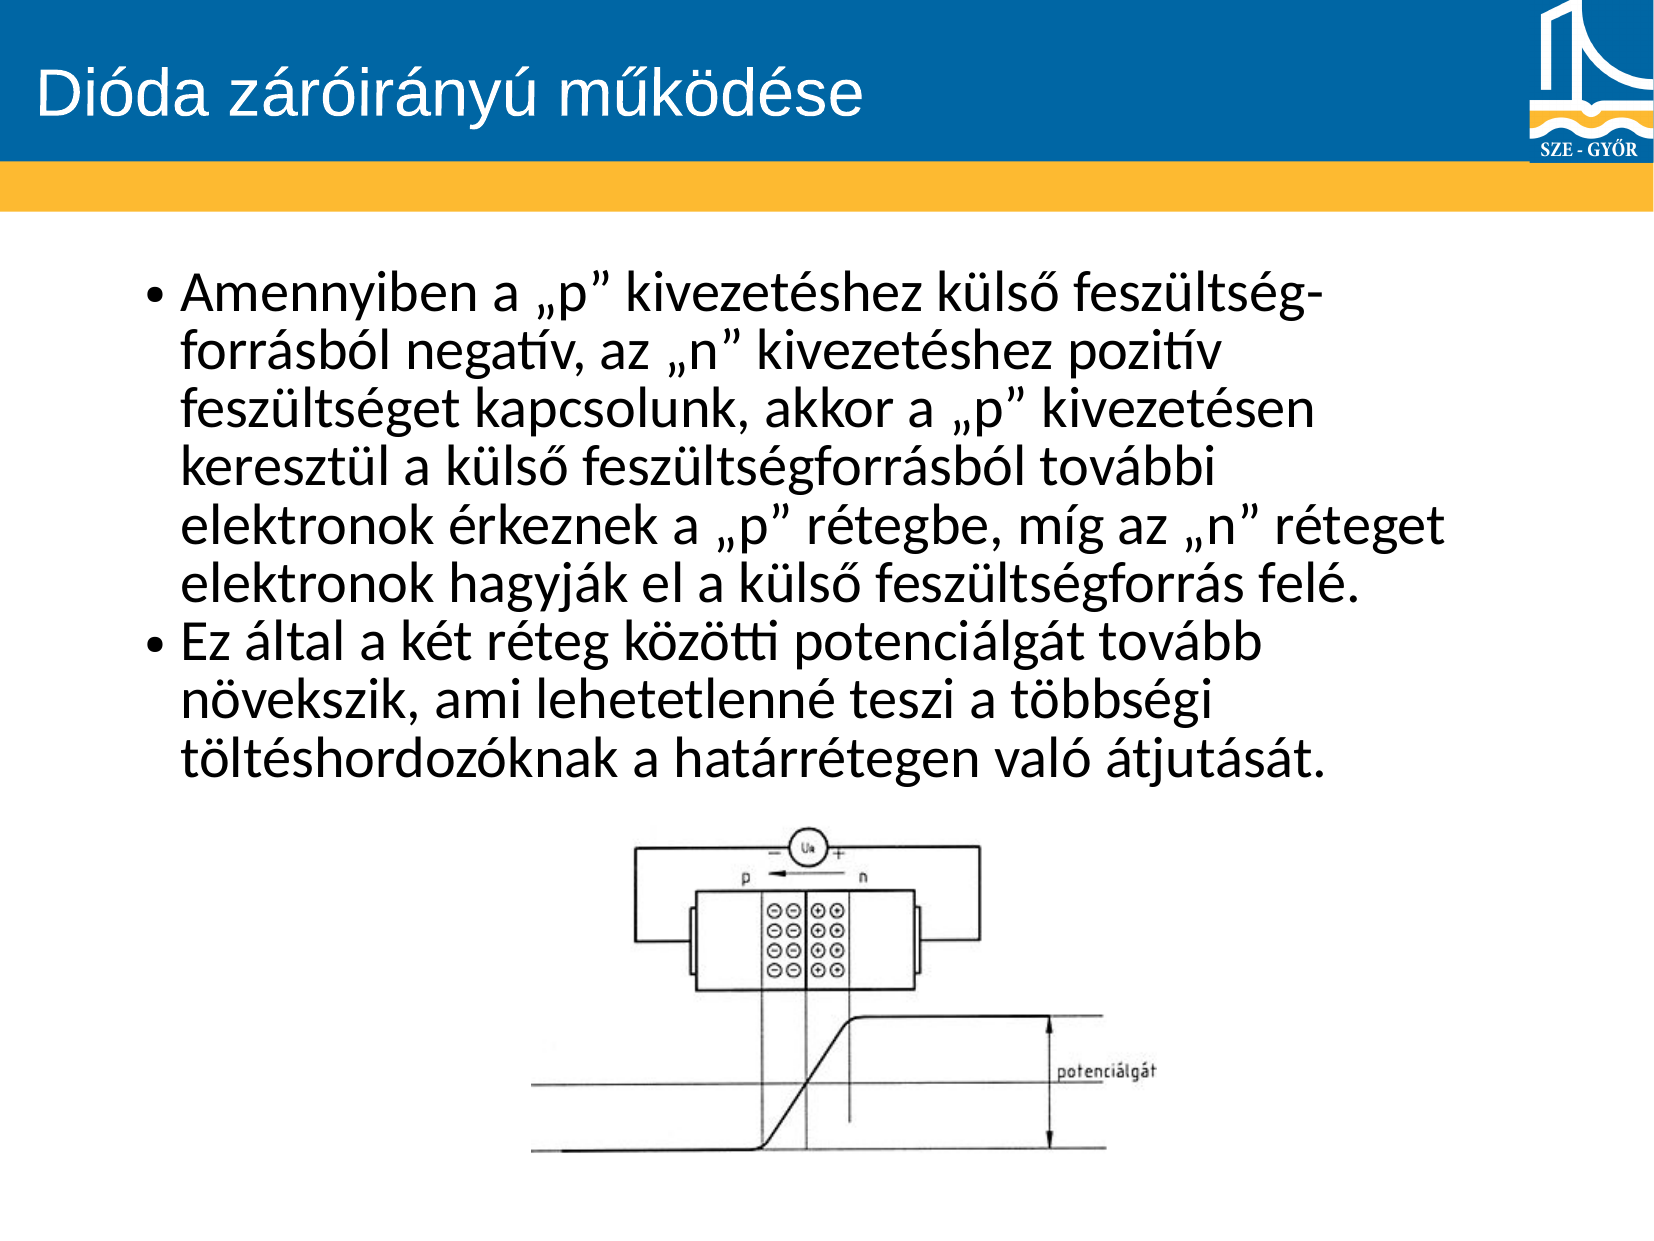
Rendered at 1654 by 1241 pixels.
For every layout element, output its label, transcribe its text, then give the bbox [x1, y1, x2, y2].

text_box Dióda záróirányú működése [34, 48, 1524, 144]
text_box Amennyiben a „p” kivezetéshez külső feszültség- forrásból negatív, az „n” kivezetéshez pozitív feszültséget kapcsolunk, akkor a „p” kivezetésen keresztül a külső feszültségforrásból további elektronok érkeznek a „p” rétegbe, míg az „n” réteget elektronok hagyják el a külső feszültségforrás felé. Ez által a két réteg közötti potenciálgát tovább növekszik, ami lehetetlenné teszi a többségi töltéshordozóknak a határrétegen való átjutását. [129, 259, 1501, 1157]
picture [531, 814, 1157, 1164]
picture [1529, 0, 1654, 163]
